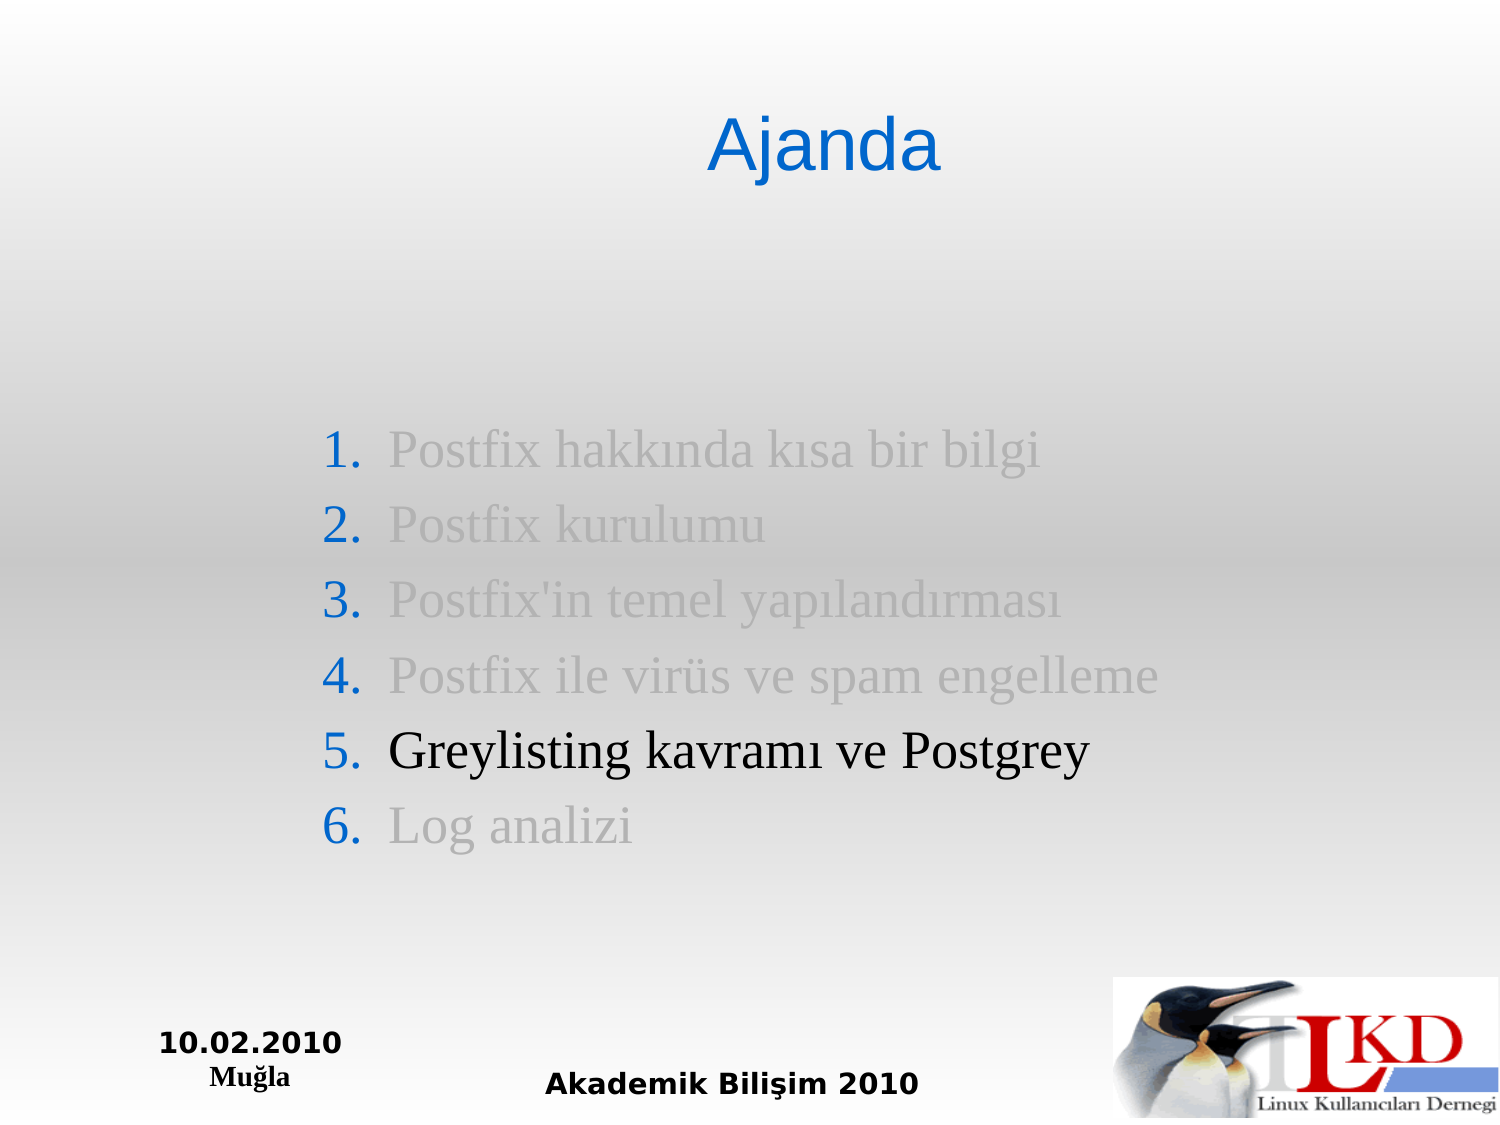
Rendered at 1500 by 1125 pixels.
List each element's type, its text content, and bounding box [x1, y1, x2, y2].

title Ajanda [224, 49, 1425, 238]
subtitle Postfix hakkında kısa bir bilgi Postfix kurulumu Postfix'in temel yapılandırması Postfix ile virüs ve spam engelleme Greylisting kavramı ve Postgrey Log analizi [224, 299, 1425, 975]
picture [1113, 977, 1499, 1118]
